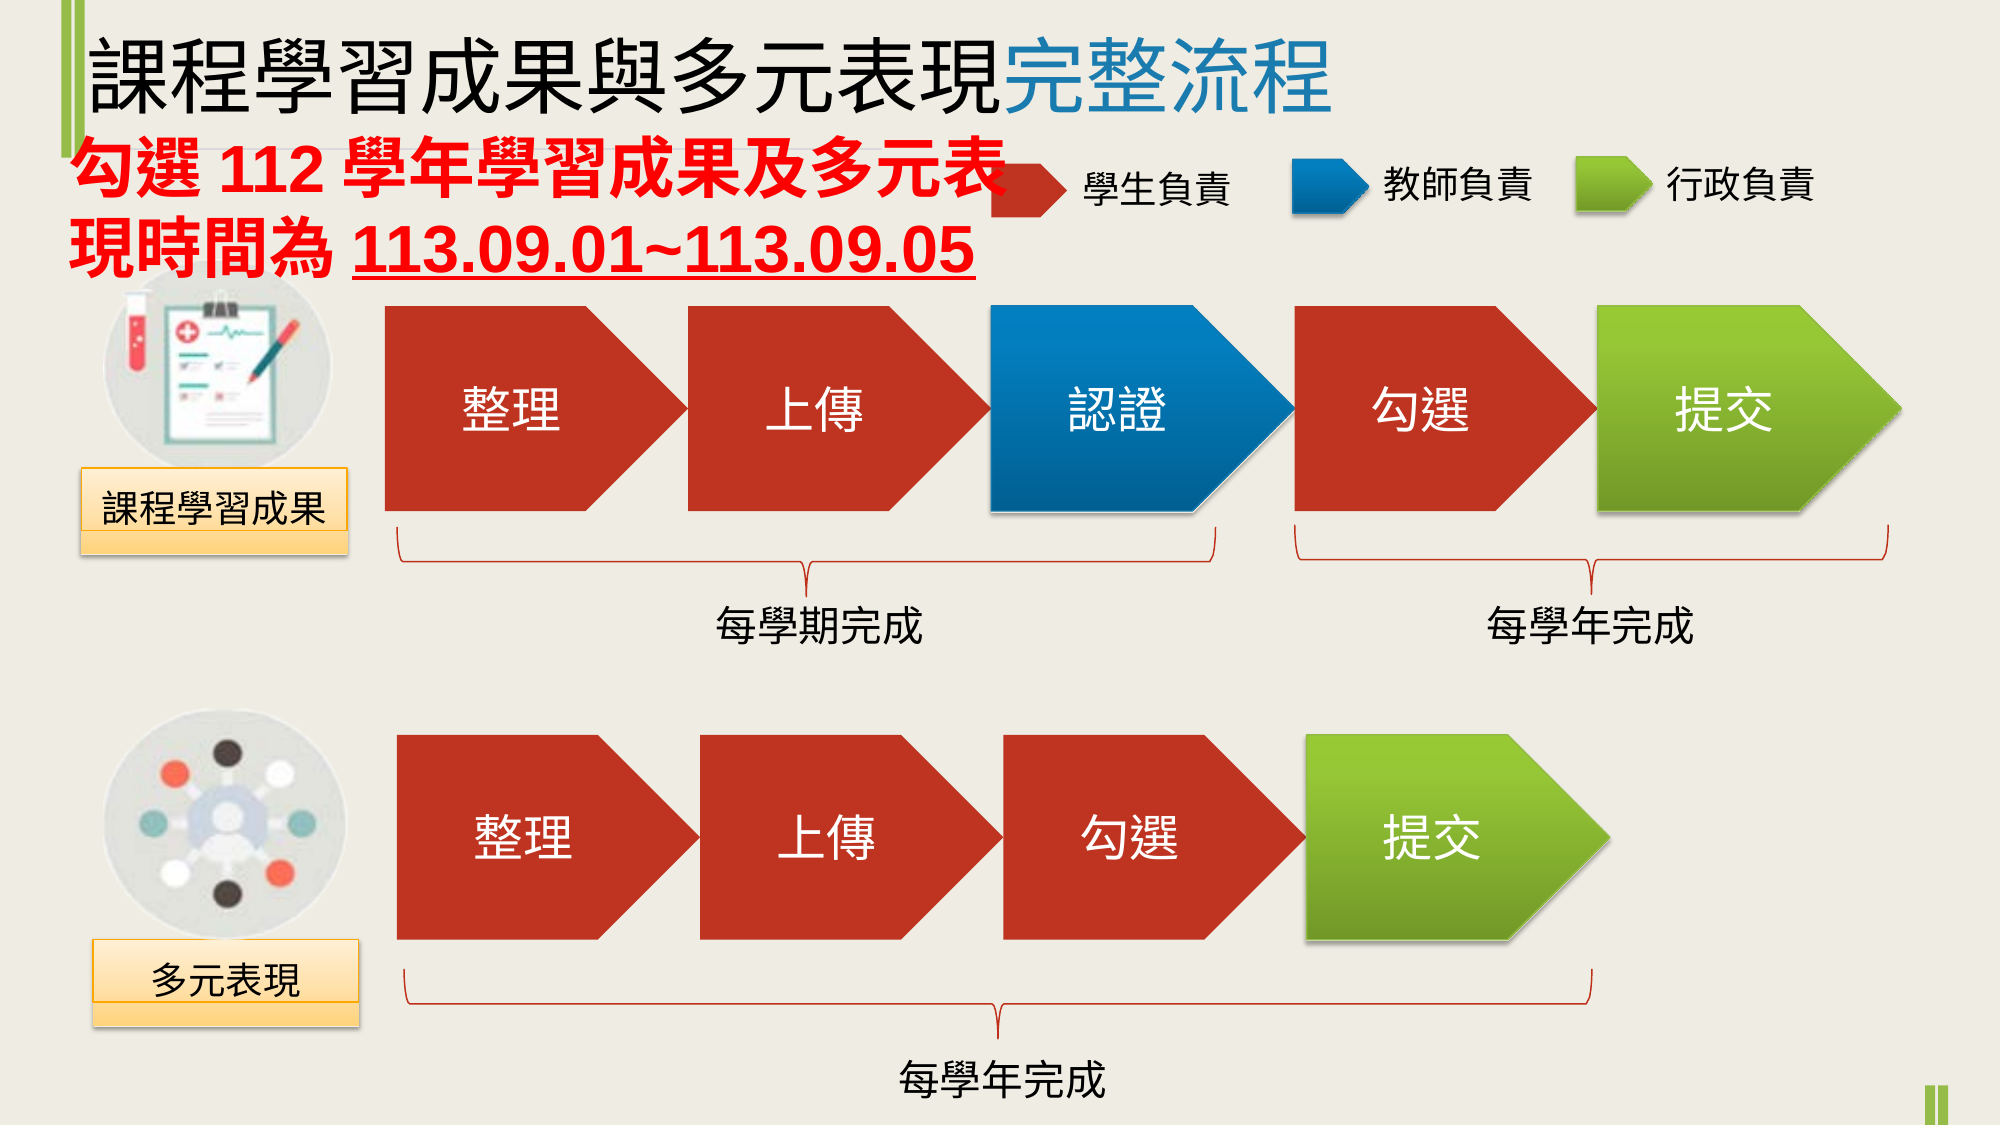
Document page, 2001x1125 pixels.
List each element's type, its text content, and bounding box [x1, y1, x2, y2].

picture [1285, 155, 1377, 225]
text_box 勾選 [1368, 376, 1473, 439]
text_box 勾選 [1077, 804, 1182, 867]
text_box 整理 [458, 376, 564, 439]
text_box 課程學習成果 [81, 468, 348, 531]
text_box [1938, 1085, 1949, 1125]
picture [72, 294, 357, 565]
text_box 教師負責 [1381, 159, 1536, 207]
text_box [61, 0, 72, 118]
text_box 學生負責 [1080, 163, 1235, 211]
text_box 整理 [471, 804, 576, 867]
text_box [1925, 1085, 1936, 1125]
text_box 每學期完成 [713, 597, 927, 650]
text_box 提交 [1672, 376, 1777, 439]
text_box 多元表現 [93, 939, 359, 1002]
text_box 提交 [1380, 804, 1485, 867]
text_box [74, 0, 85, 118]
picture [983, 301, 1303, 523]
picture [1590, 301, 1909, 523]
text_box 勾選112學年學習成果及多元表現時間為113.09.01~113.09.05 [54, 118, 1030, 294]
picture [85, 708, 366, 1037]
picture [1298, 730, 1618, 952]
text_box [384, 306, 983, 512]
title 課程學習成果與多元表現完整流程 [84, 21, 1413, 212]
text_box [396, 734, 1298, 940]
text_box [1030, 163, 1068, 218]
text_box [1294, 306, 1590, 512]
picture [1568, 152, 1660, 223]
text_box 行政負責 [1663, 158, 1819, 206]
text_box 上傳 [762, 376, 867, 439]
text_box 每學年完成 [1484, 597, 1698, 650]
text_box 每學年完成 [896, 1051, 1109, 1105]
text_box 認證 [1065, 376, 1170, 439]
text_box 上傳 [774, 804, 879, 867]
